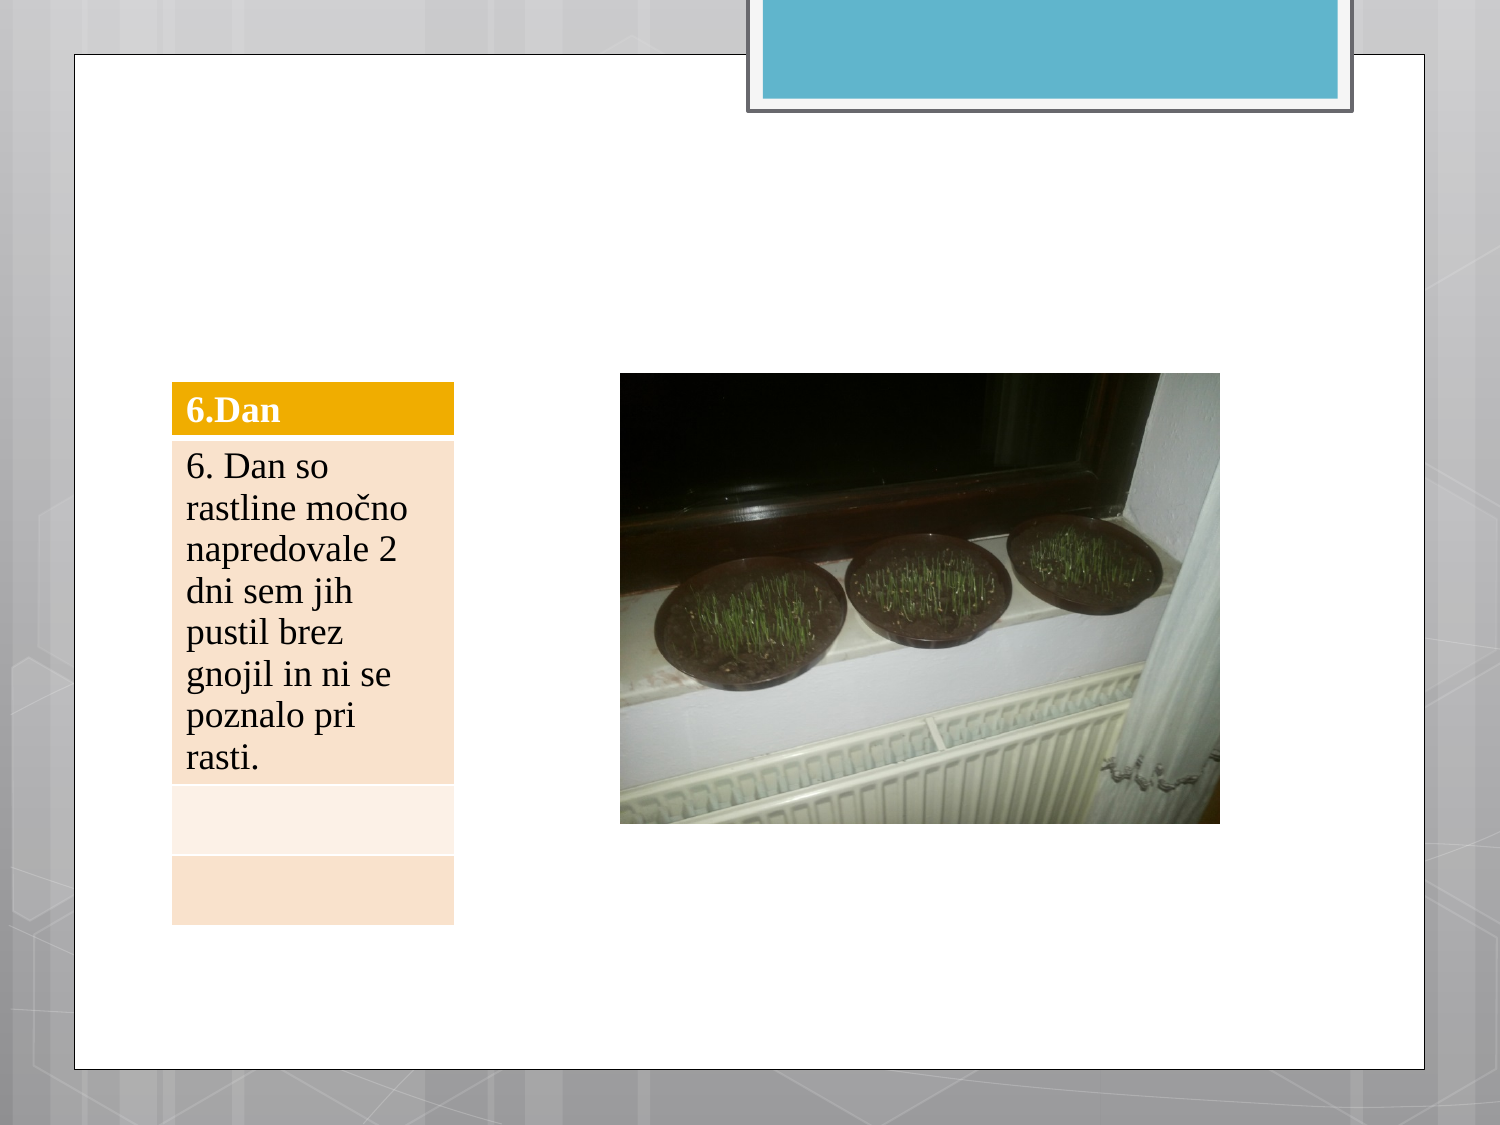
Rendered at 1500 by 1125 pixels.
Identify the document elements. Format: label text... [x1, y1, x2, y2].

table_cell [172, 856, 454, 925]
table_cell [172, 786, 454, 854]
picture [620, 373, 1220, 824]
table_cell 6. Dan so rastline močno napredovale 2 dni sem jih pustil brez gnojil in ni se poznalo pri rasti. [172, 441, 454, 784]
table_header 6.Dan [172, 382, 454, 435]
